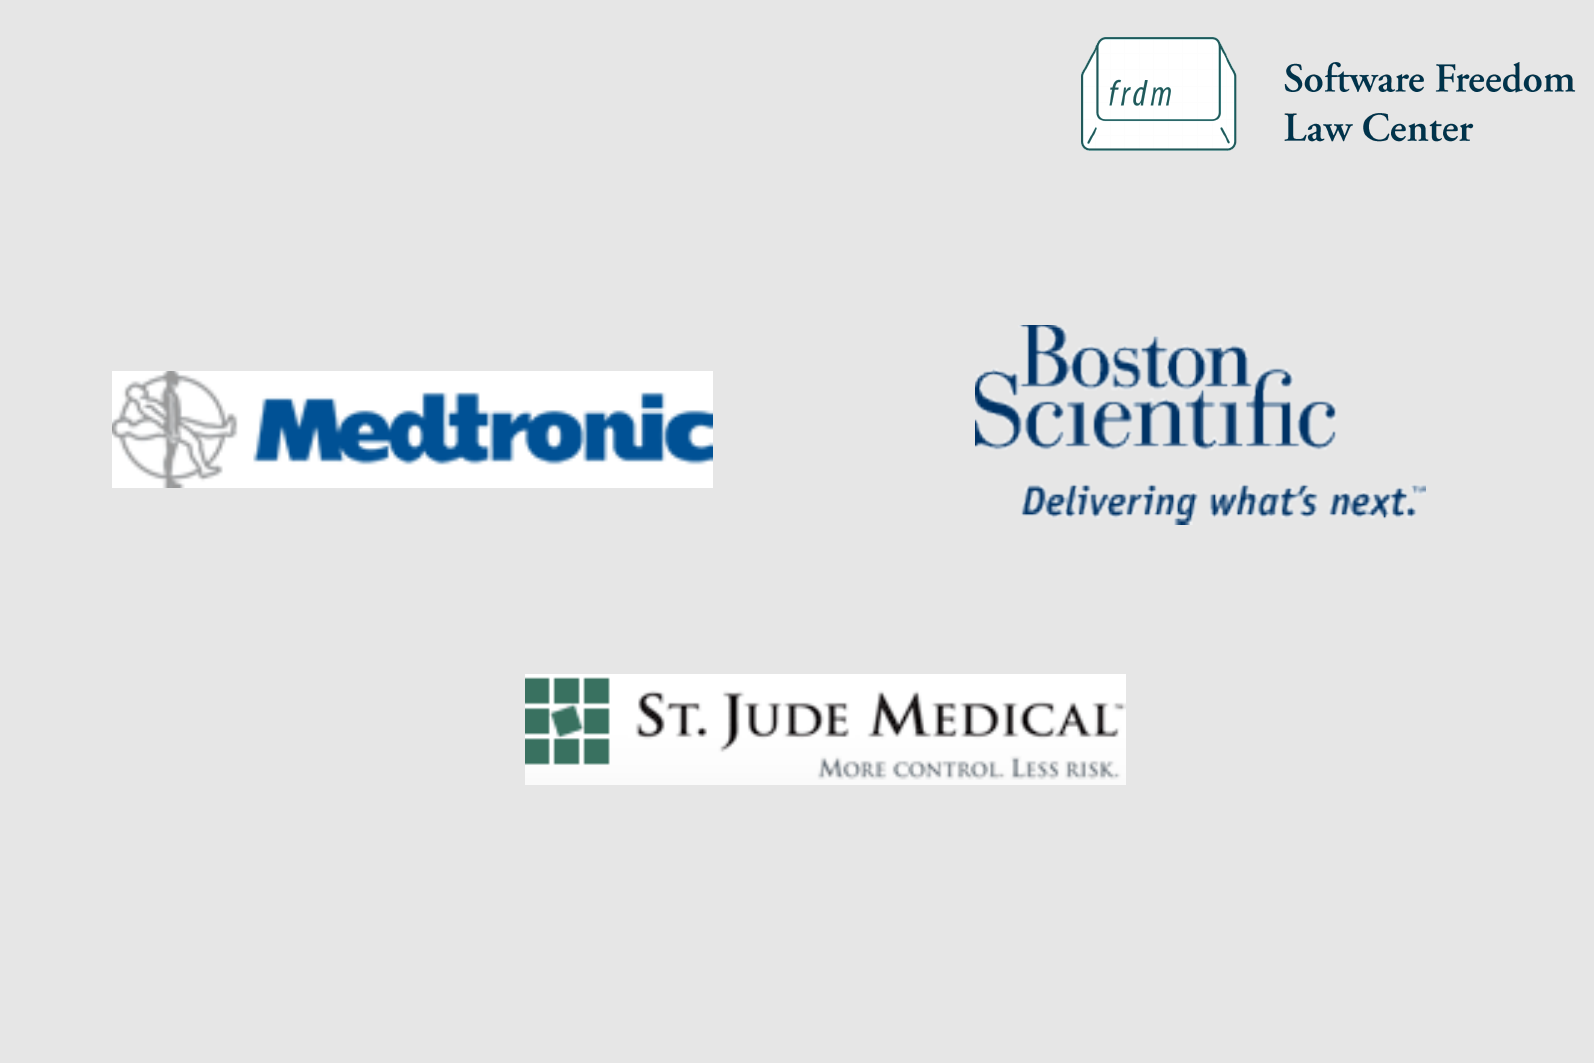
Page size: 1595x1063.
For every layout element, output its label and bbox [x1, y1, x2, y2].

picture [525, 674, 1126, 785]
picture [1081, 37, 1576, 152]
picture [112, 371, 713, 488]
picture [975, 325, 1426, 526]
